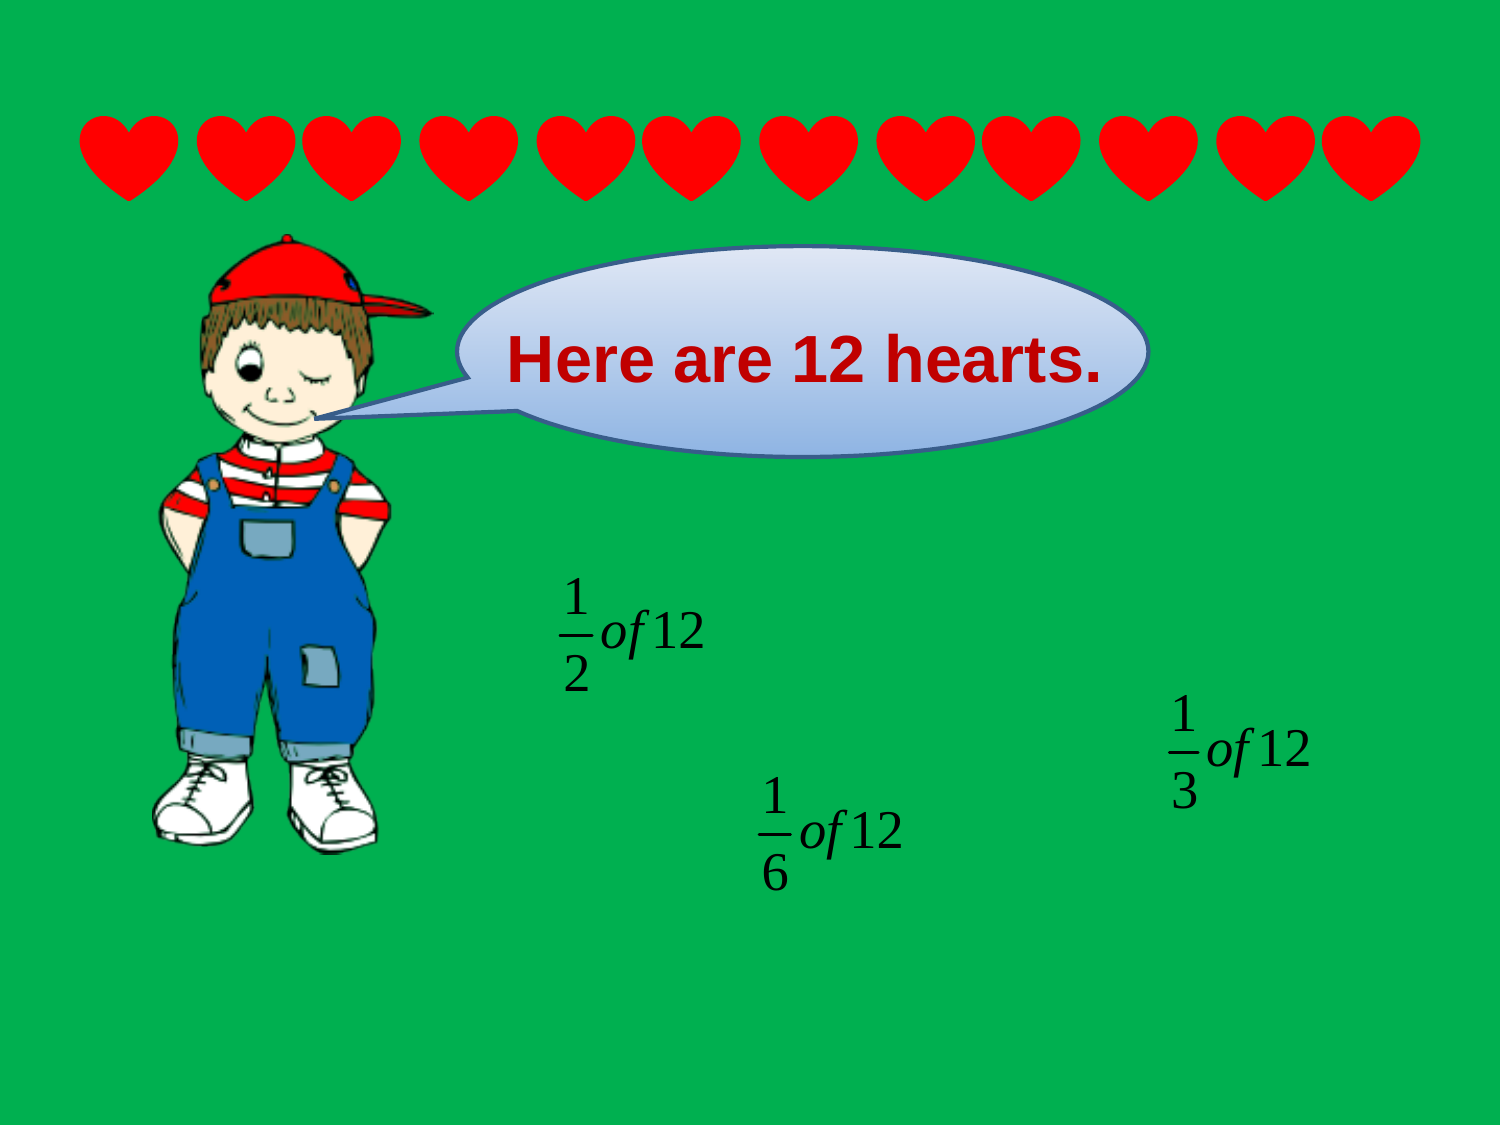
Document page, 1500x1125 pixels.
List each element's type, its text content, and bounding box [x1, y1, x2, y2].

text_box [878, 118, 973, 200]
text_box [1101, 118, 1196, 200]
text_box [314, 305, 1103, 457]
text_box [538, 118, 634, 200]
text_box [649, 246, 956, 257]
text_box [983, 118, 1079, 200]
text_box [644, 118, 739, 200]
text_box [198, 118, 294, 200]
chart [750, 761, 914, 903]
text_box [421, 118, 516, 200]
text_box [1218, 118, 1313, 200]
chart [550, 562, 715, 704]
text_box [761, 118, 856, 200]
picture [152, 234, 434, 855]
text_box [304, 118, 399, 200]
chart [1160, 679, 1320, 821]
text_box Here are 12 hearts. [492, 257, 1254, 404]
text_box [1323, 118, 1419, 200]
text_box [81, 118, 177, 200]
